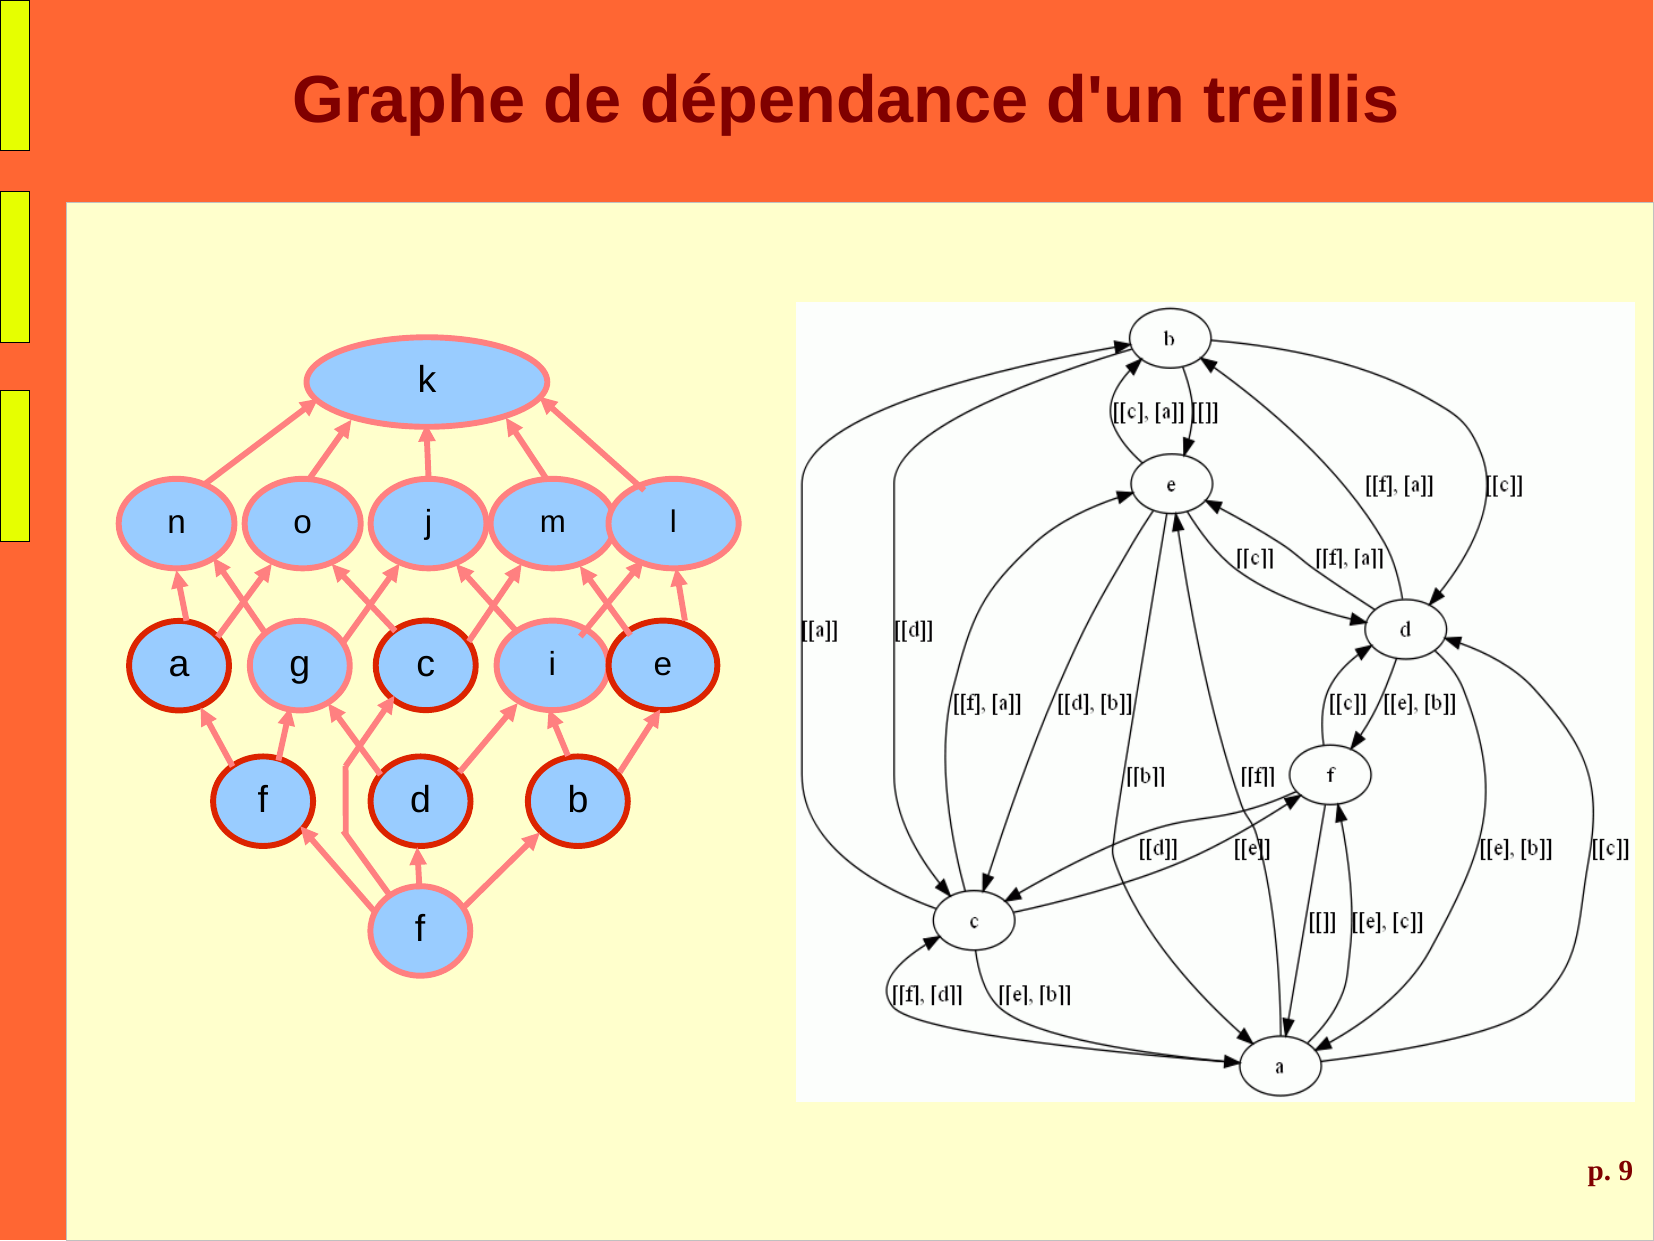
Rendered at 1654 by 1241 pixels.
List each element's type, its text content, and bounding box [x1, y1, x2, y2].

text_box j [370, 478, 487, 569]
text_box n [118, 478, 235, 569]
text_box l [608, 478, 739, 569]
text_box f [370, 886, 471, 976]
text_box k [306, 337, 548, 427]
title Graphe de dépendance d'un treillis [98, 34, 1594, 166]
text_box f [213, 756, 314, 846]
text_box m [490, 478, 612, 569]
text_box b [527, 756, 628, 846]
text_box c [375, 620, 476, 711]
text_box d [370, 756, 471, 846]
text_box a [129, 620, 230, 711]
picture [796, 302, 1635, 1102]
text_box g [249, 620, 350, 711]
text_box i [496, 620, 609, 711]
text_box o [244, 478, 361, 569]
text_box e [608, 620, 718, 711]
